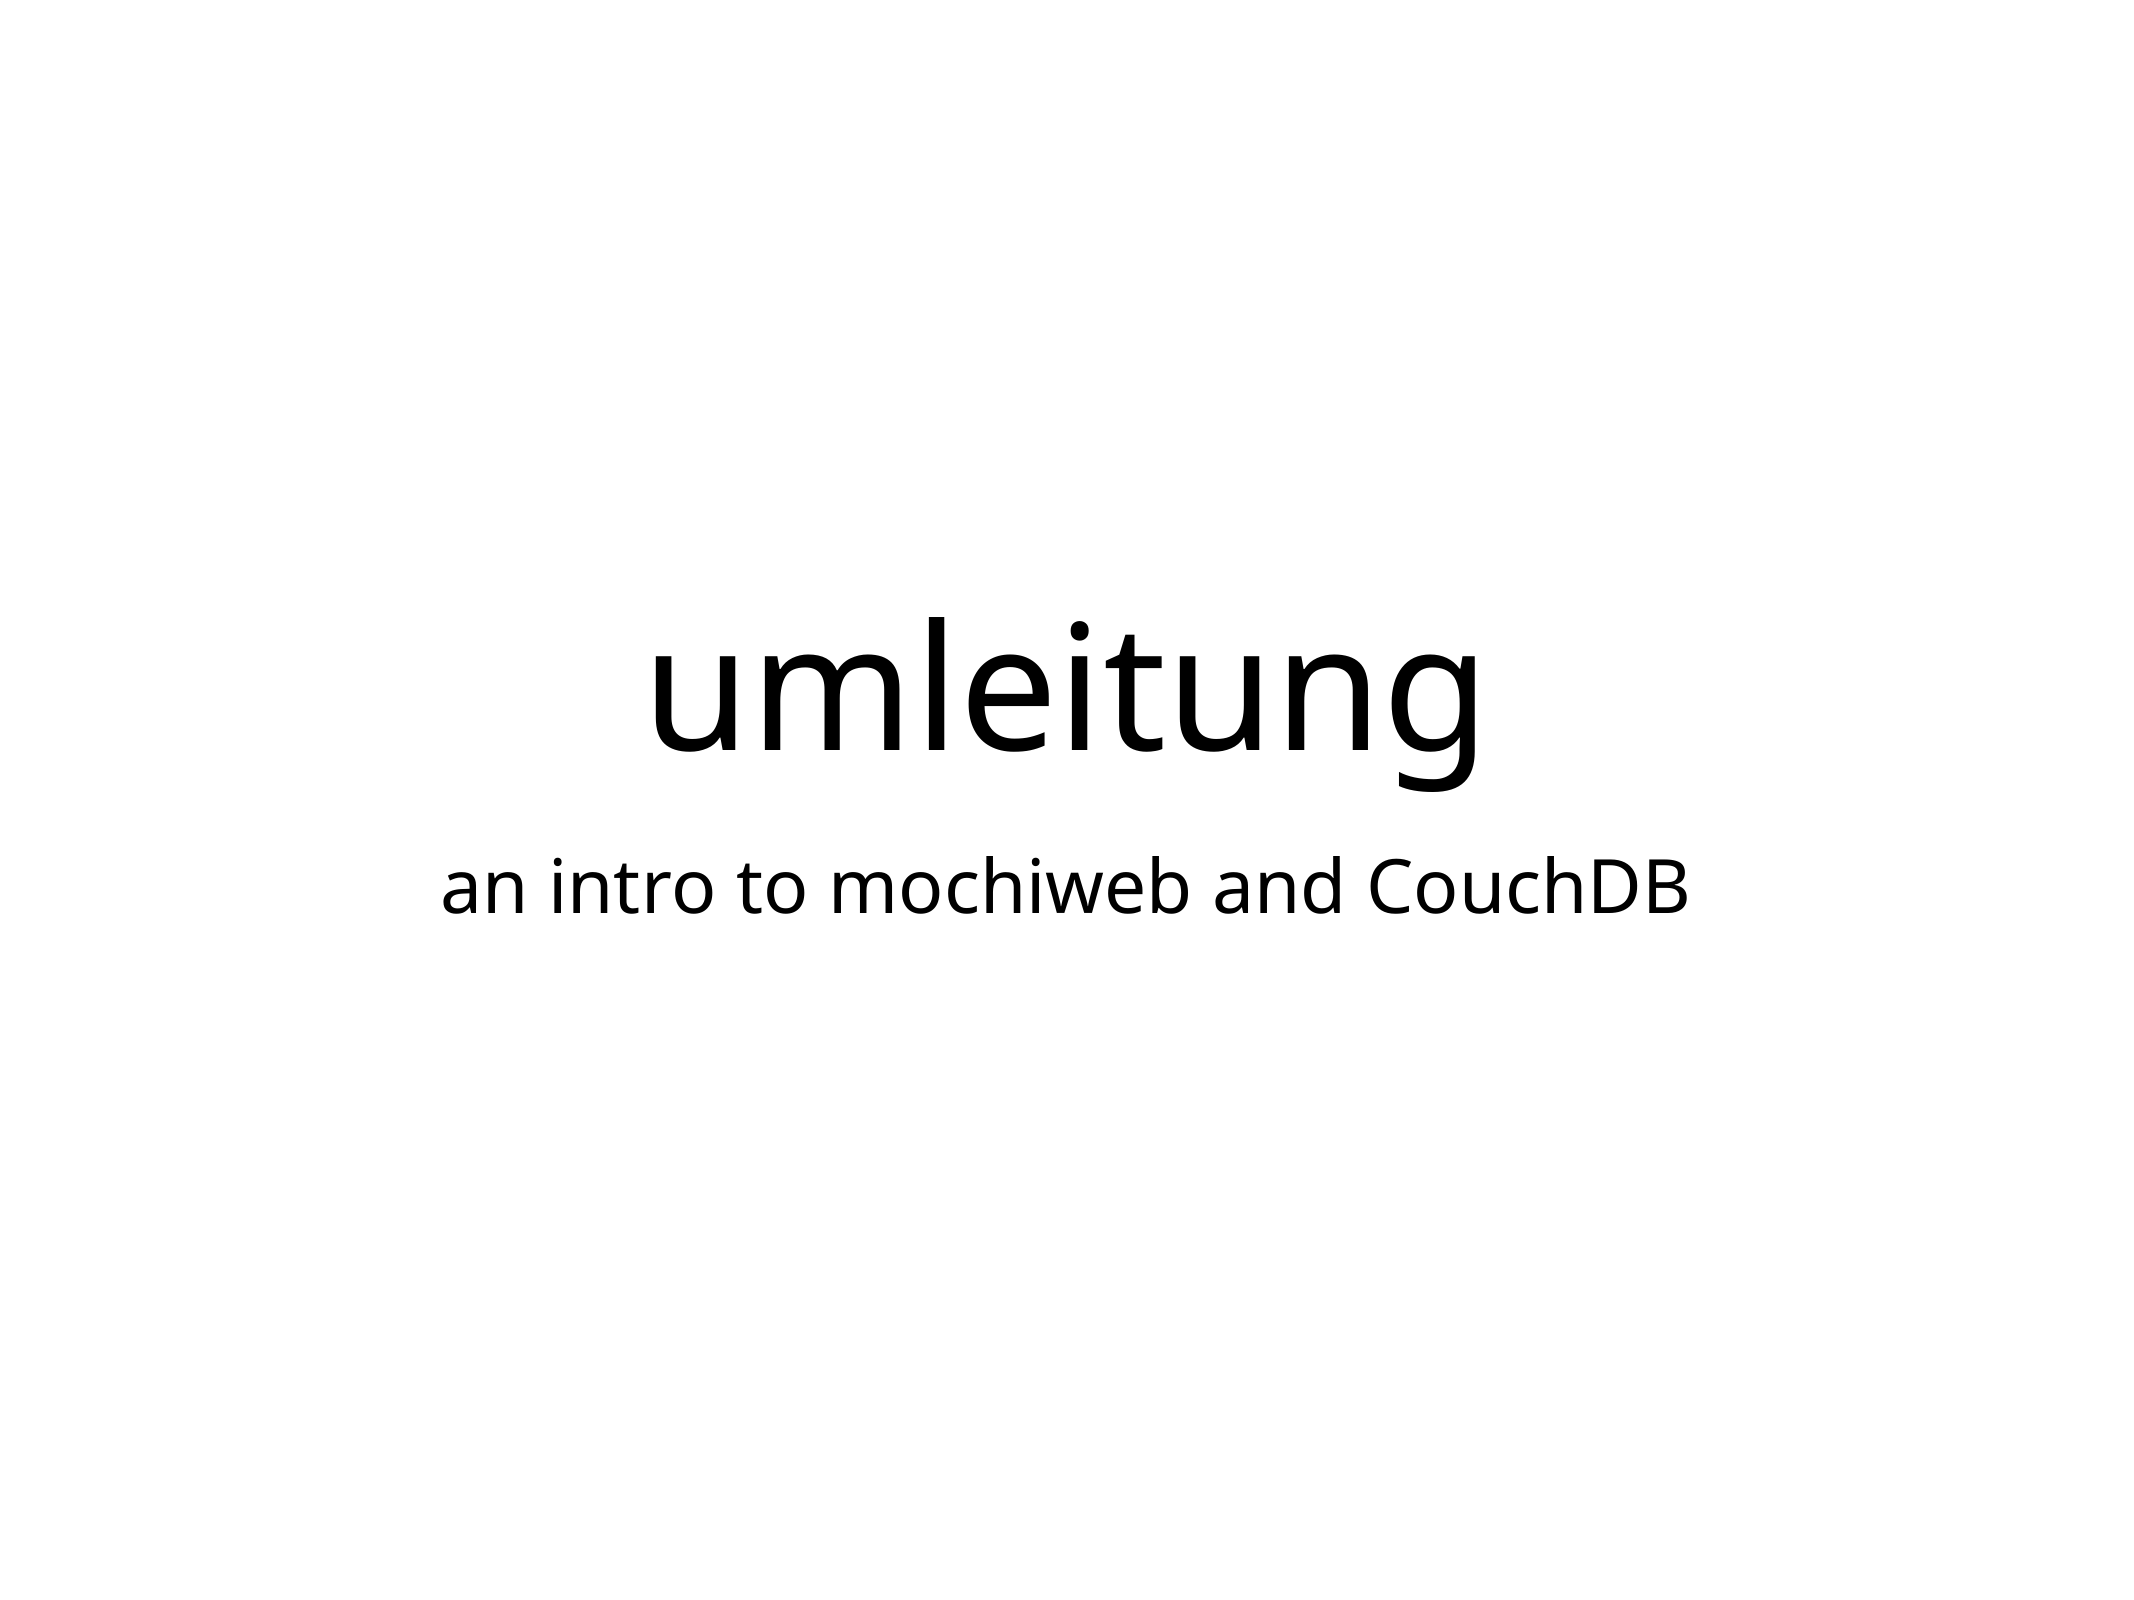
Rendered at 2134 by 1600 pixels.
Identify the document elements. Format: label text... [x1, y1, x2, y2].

title umleitung [208, 268, 1925, 811]
list an intro to mochiweb and CouchDB [208, 825, 1925, 1011]
